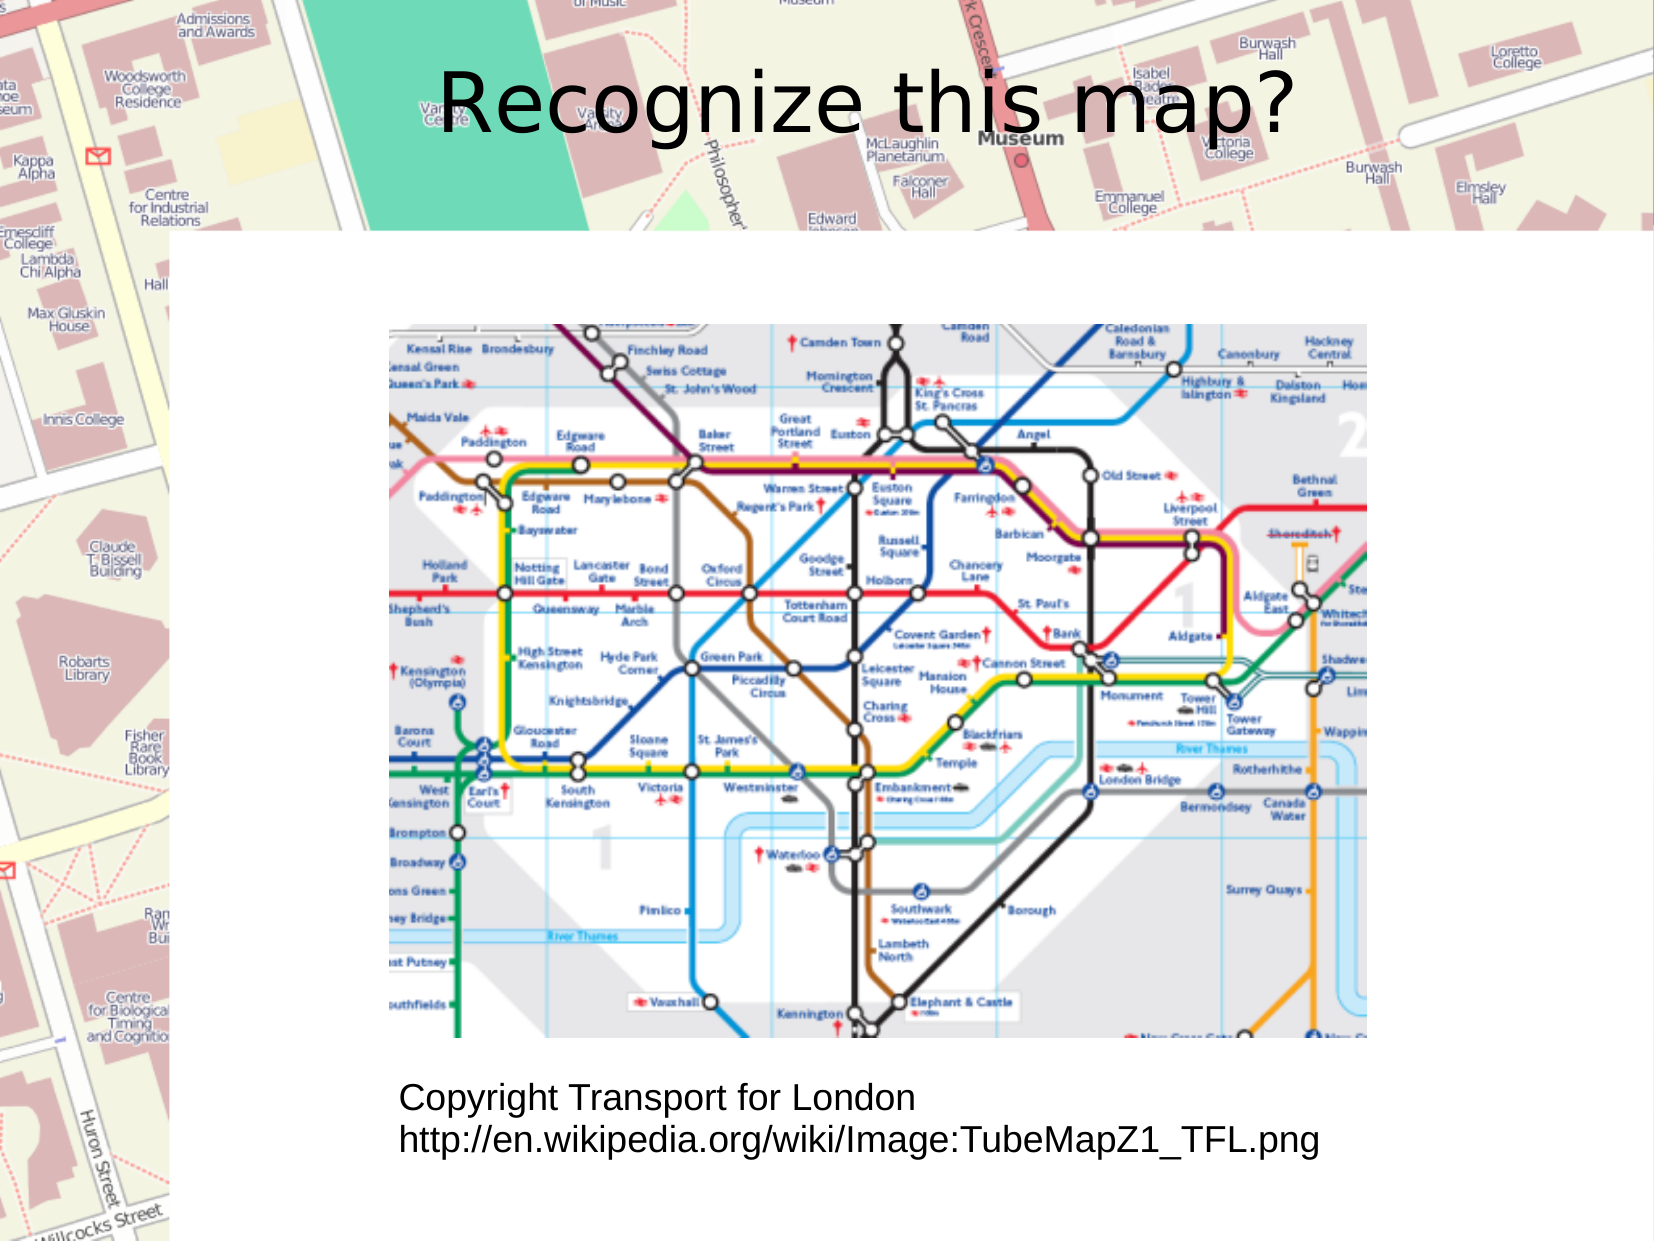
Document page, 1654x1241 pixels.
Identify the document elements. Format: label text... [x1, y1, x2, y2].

title Recognize this map? [124, 0, 1613, 208]
picture [0, 0, 1654, 1241]
text_box Copyright Transport for London http://en.wikipedia.org/wiki/Image:TubeMapZ1_TFL.png [383, 1069, 1394, 1196]
